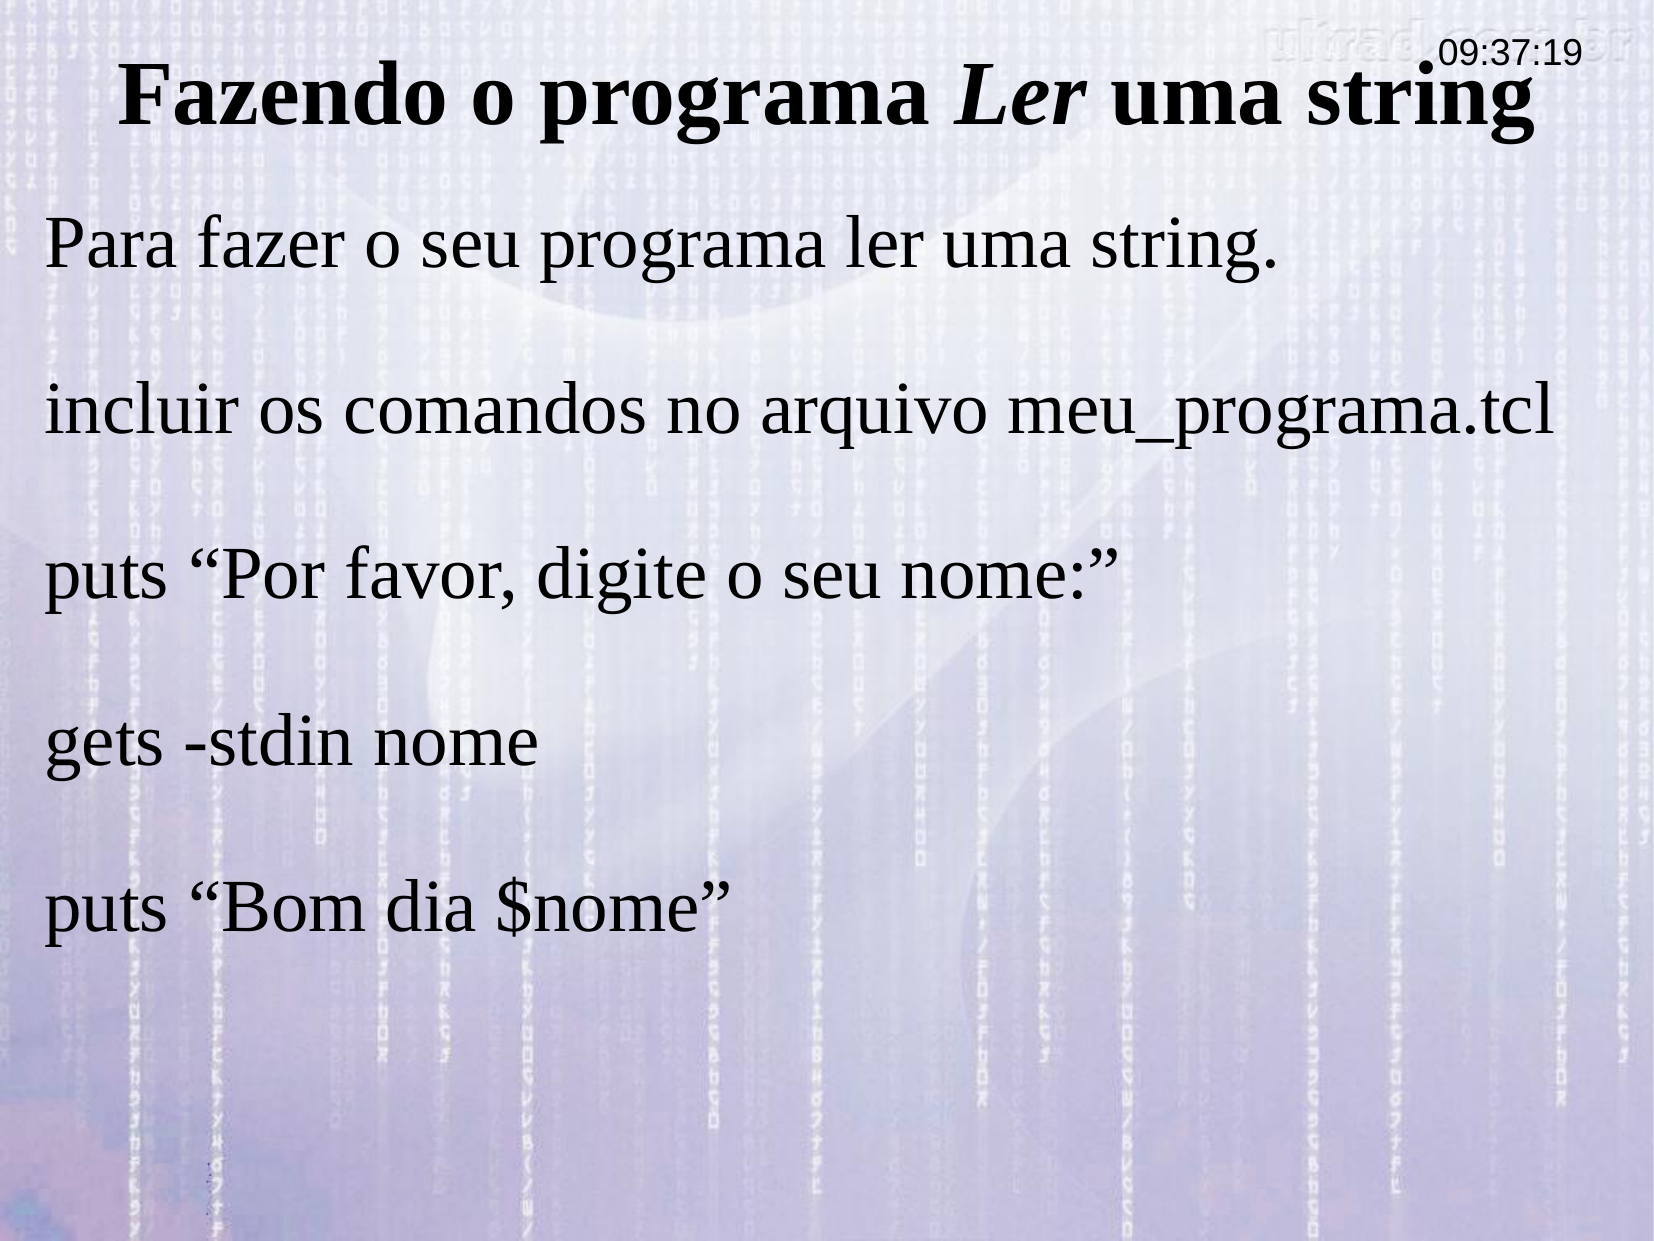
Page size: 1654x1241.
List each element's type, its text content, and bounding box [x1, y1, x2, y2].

text_box Para fazer o seu programa ler uma string. incluir os comandos no arquivo meu_programa.tcl puts “Por favor, digite o seu nome:” gets -stdin nome puts “Bom dia $nome” [29, 193, 1625, 1025]
picture [0, 0, 1654, 1241]
text_box 10:08:44 [1423, 23, 1631, 94]
text_box Fazendo o programa Ler uma string [29, 35, 1625, 171]
